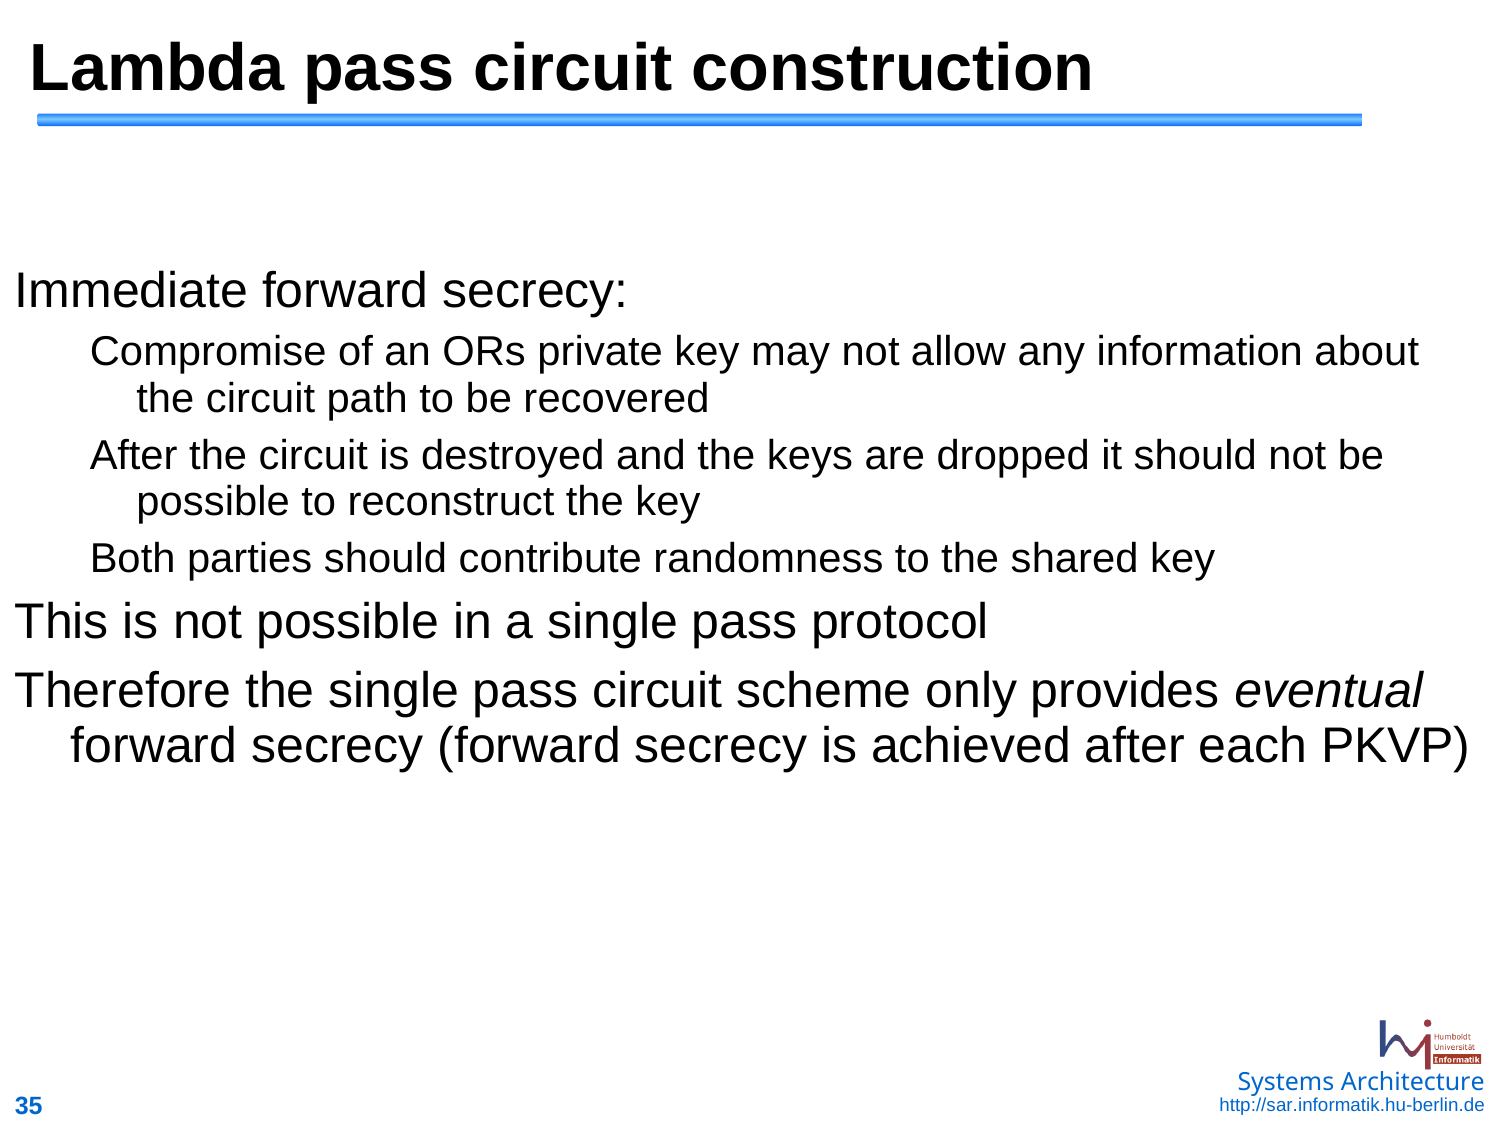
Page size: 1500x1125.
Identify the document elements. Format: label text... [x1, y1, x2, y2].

title Lambda pass circuit construction [29, 26, 1500, 108]
picture [1376, 1016, 1483, 1071]
list Immediate forward secrecy: Compromise of an ORs private key may not allow any information about the circuit path to be recovered After the circuit is destroyed and the keys are dropped it should not be possible to reconstruct the key Both parties should contribute randomness to the shared key This is not possible in a single pass protocol Therefore the single pass circuit scheme only provides eventual forward secrecy (forward secrecy is achieved after each PKVP) [14, 262, 1486, 863]
